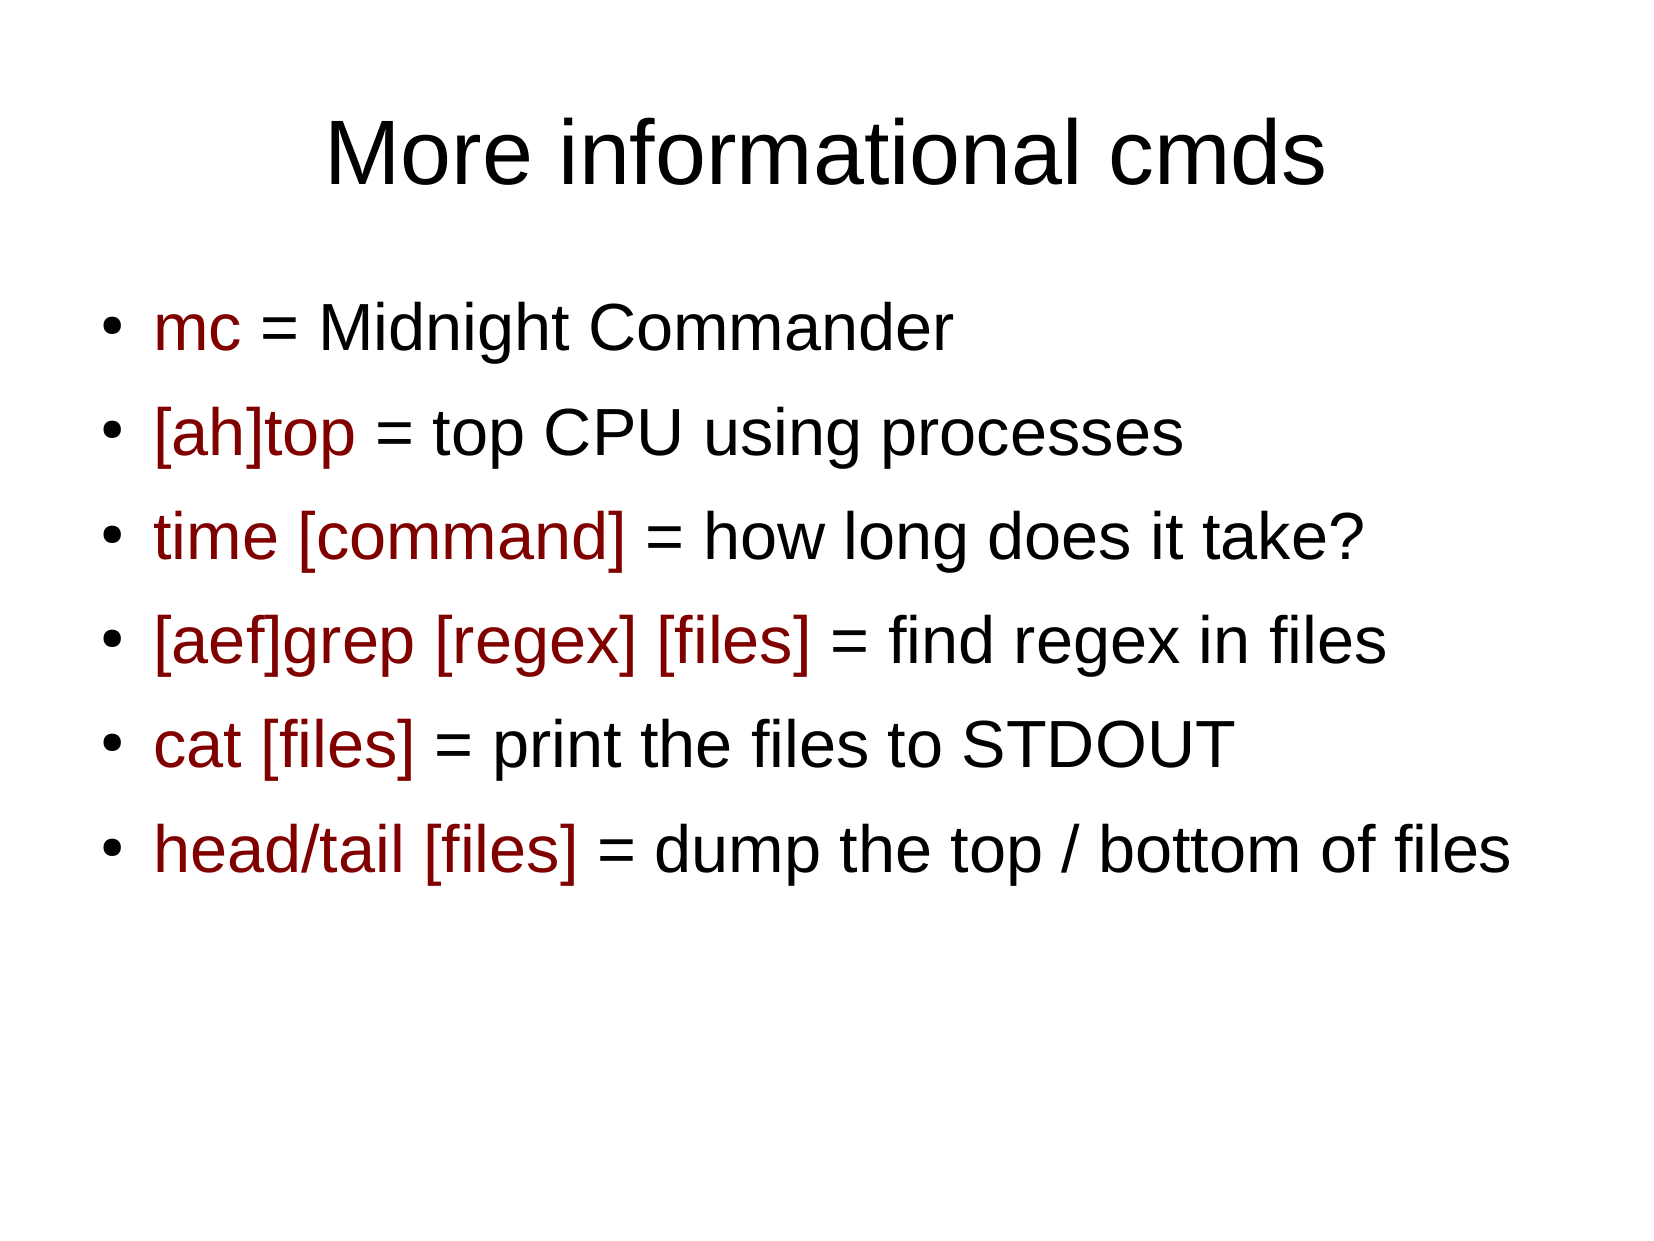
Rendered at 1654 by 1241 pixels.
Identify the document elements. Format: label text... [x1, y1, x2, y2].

title More informational cmds [82, 49, 1571, 257]
list mc = Midnight Commander [ah]top = top CPU using processes time [command] = how long does it take? [aef]grep [regex] [files] = find regex in files cat [files] = print the files to STDOUT head/tail [files] = dump the top / bottom of files [82, 290, 1538, 1010]
